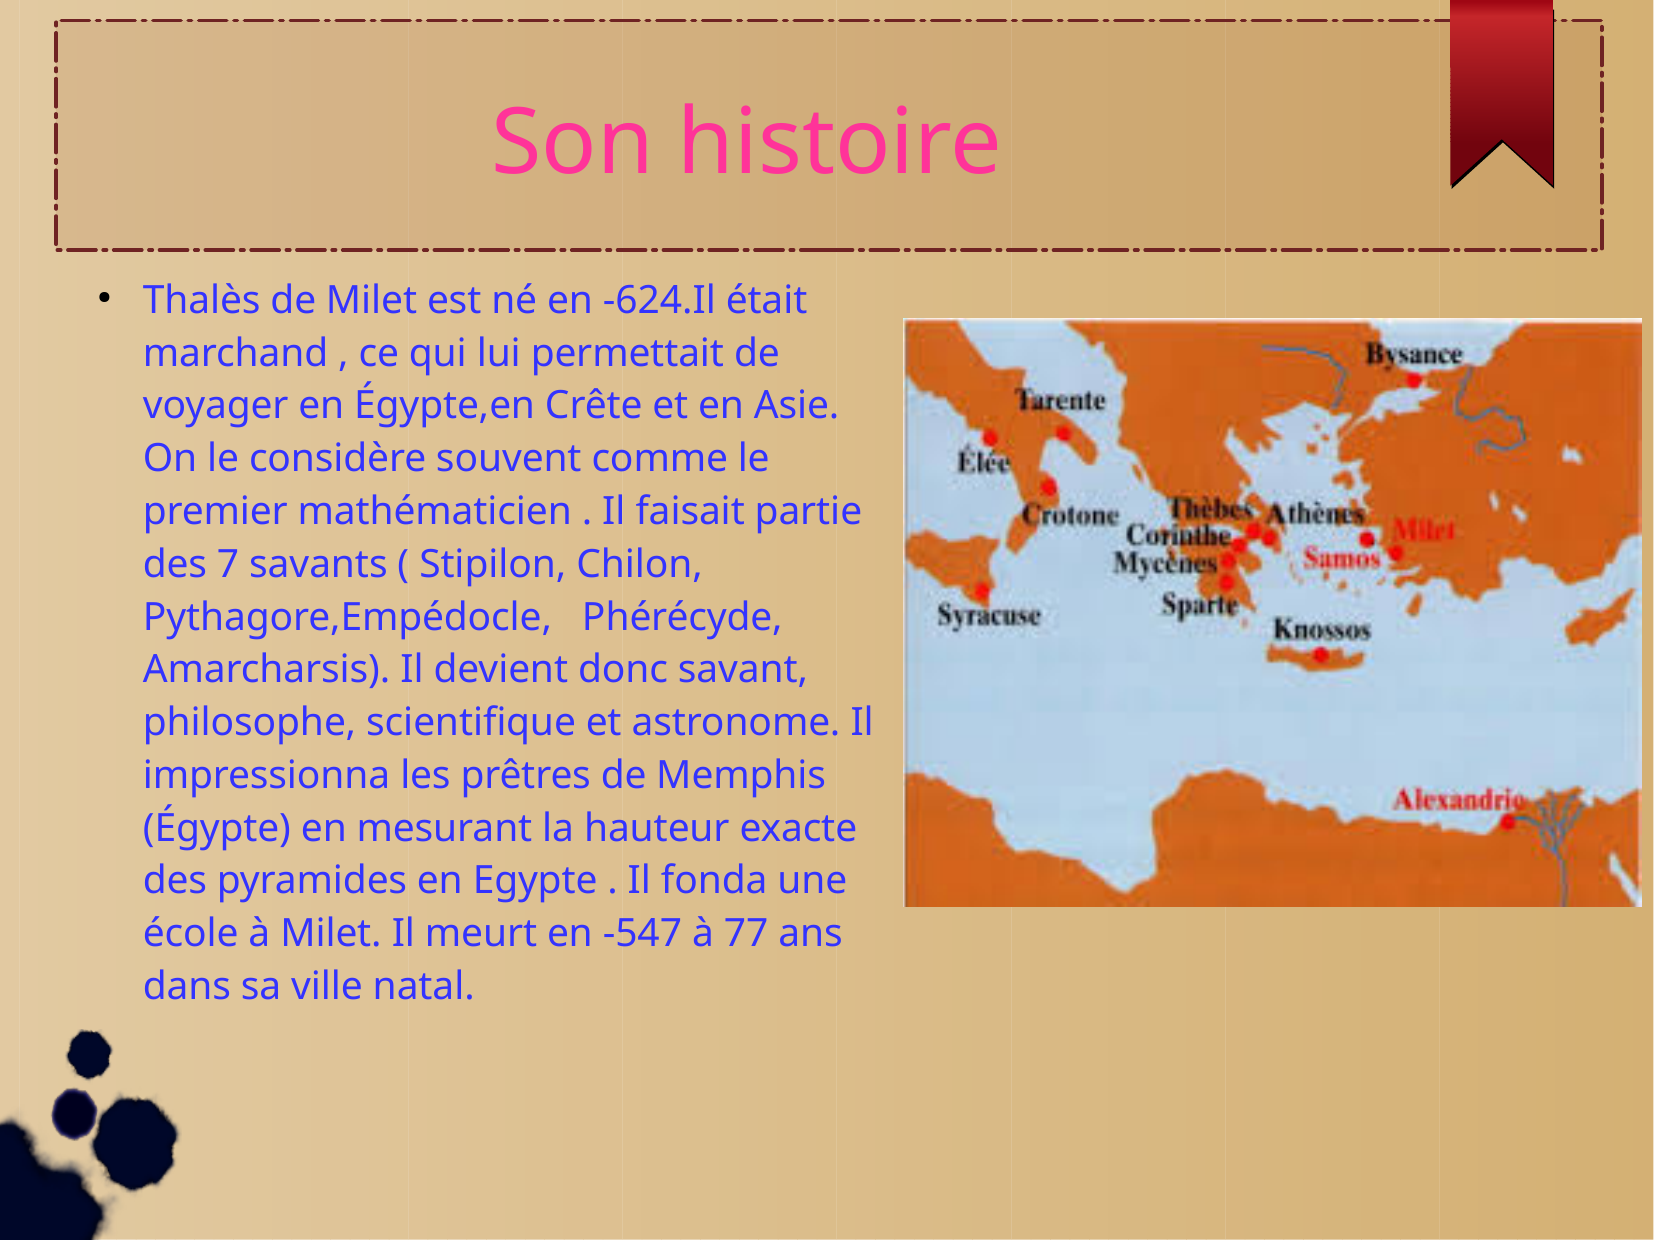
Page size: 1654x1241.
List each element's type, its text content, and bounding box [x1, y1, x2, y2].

list Thalès de Milet est né en -624.Il était marchand , ce qui lui permettait de voyager en Égypte,en Crête et en Asie. On le considère souvent comme le premier mathématicien . Il faisait partie des 7 savants ( Stipilon, Chilon, Pythagore,Empédocle, Phérécyde, Amarcharsis). Il devient donc savant, philosophe, scientifique et astronome. Il impressionna les prêtres de Memphis (Égypte) en mesurant la hauteur exacte des pyramides en Egypte . Il fonda une école à Milet. Il meurt en -547 à 77 ans dans sa ville natal. [82, 271, 898, 1028]
title Son histoire [82, 47, 1412, 229]
picture [903, 318, 1642, 907]
